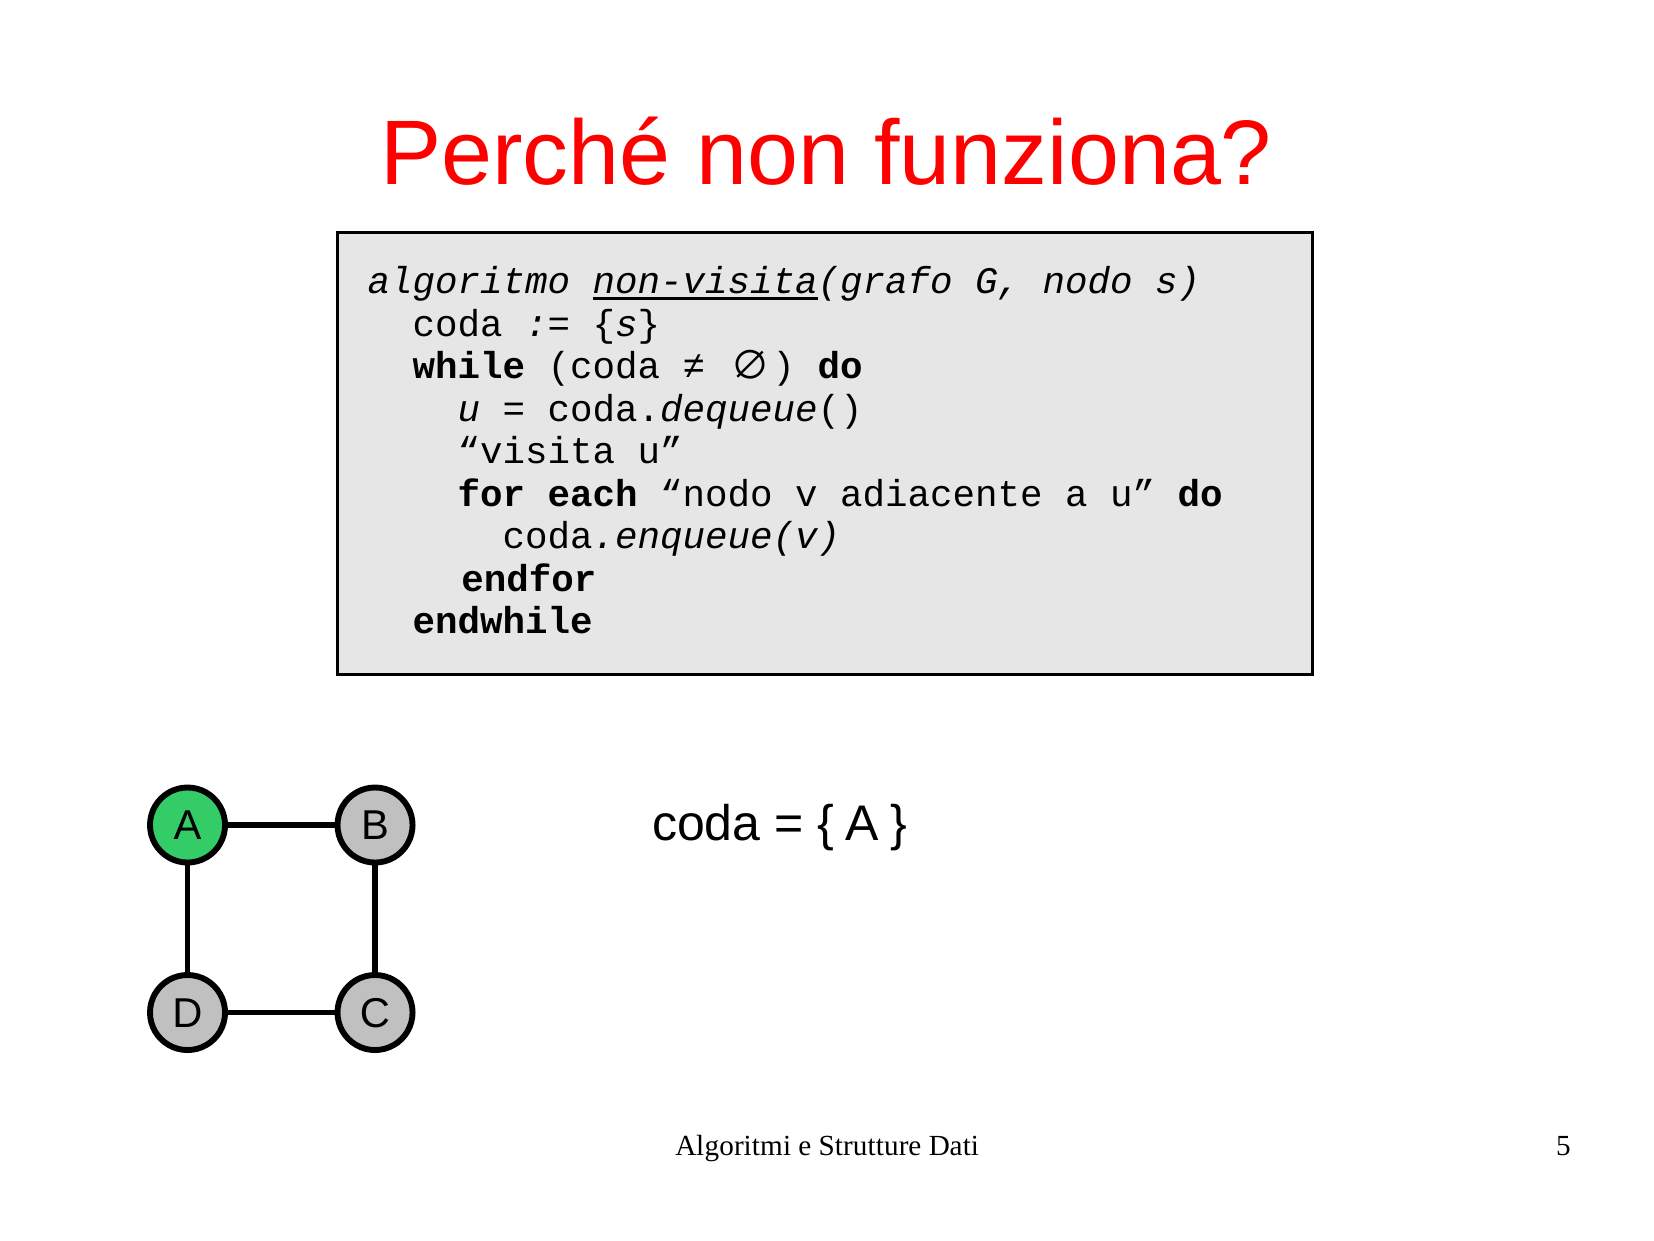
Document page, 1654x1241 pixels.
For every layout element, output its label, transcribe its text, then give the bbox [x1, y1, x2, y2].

text_box algoritmo non-visita(grafo G, nodo s) coda := {s} while (coda ≠ ∅) do u = coda.dequeue() “visita u” for each “nodo v adiacente a u” do coda.enqueue(v) endfor endwhile [337, 232, 1313, 675]
text_box B [337, 787, 413, 863]
text_box D [150, 975, 225, 1051]
title Perché non funziona? [82, 49, 1571, 257]
text_box C [337, 975, 413, 1051]
text_box coda = { A } [637, 787, 1388, 859]
text_box A [150, 787, 225, 863]
